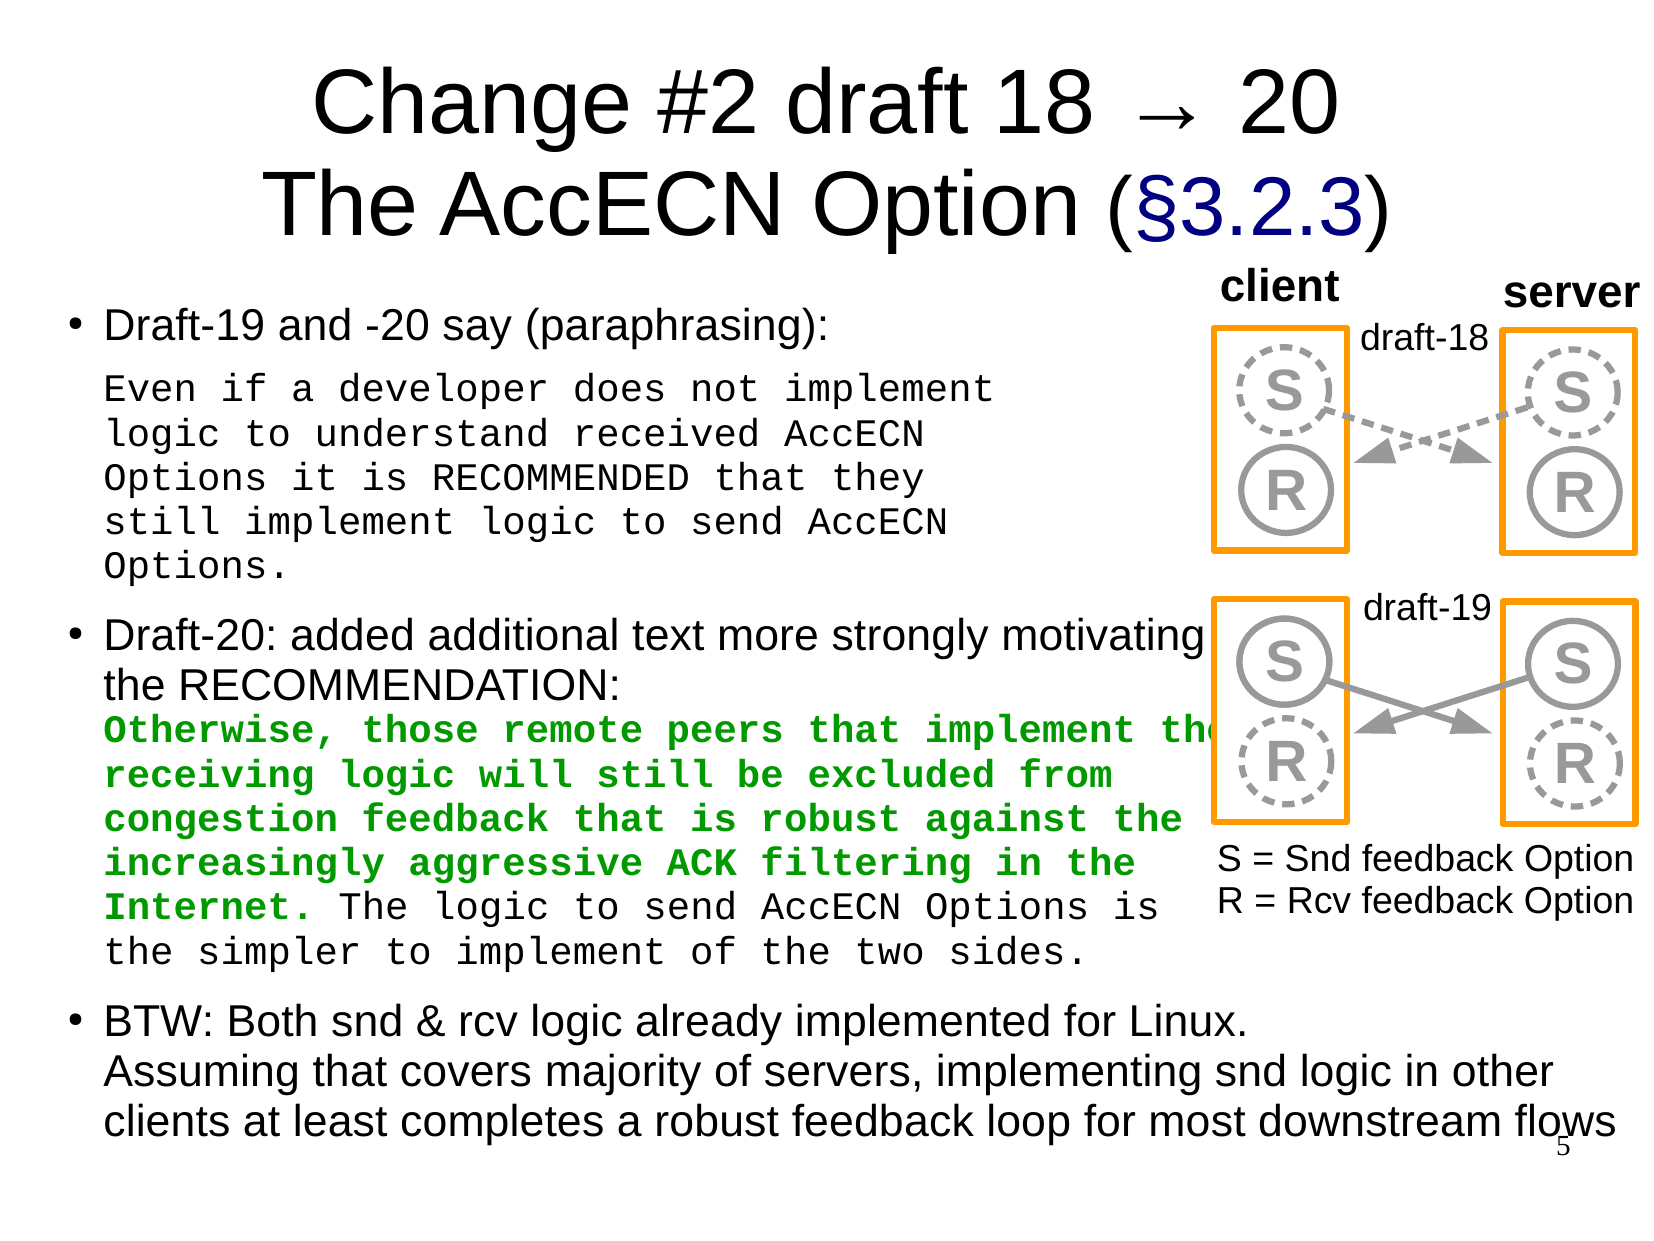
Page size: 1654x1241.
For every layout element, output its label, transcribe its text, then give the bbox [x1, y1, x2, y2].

title Change #2 draft 18 → 20 The AccECN Option (§3.2.3) [82, 49, 1571, 257]
text_box S [1239, 618, 1330, 705]
text_box [1214, 599, 1347, 822]
text_box [1502, 330, 1636, 553]
list Draft-19 and -20 say (paraphrasing): Even if a developer does not implement logic to understand received AccECN Options it is RECOMMENDED that they still implement logic to send AccECN Options. Draft-20: added additional text more strongly motivating the RECOMMENDATION: Otherwise, those remote peers that implement the receiving logic will still be excluded from congestion feedback that is robust against the increasingly aggressive ACK filtering in the Internet. The logic to send AccECN Options is the simpler to implement of the two sides. BTW: Both snd & rcv logic already implemented for Linux. Assuming that covers majority of servers, implementing snd logic in other clients at least completes a robust feedback loop for most downstream flows [41, 292, 1645, 1172]
text_box [1502, 601, 1636, 825]
text_box S [1527, 349, 1618, 436]
text_box R [1241, 446, 1332, 533]
text_box draft-18 [1345, 308, 1505, 366]
text_box [1213, 327, 1347, 551]
text_box R [1241, 718, 1332, 805]
text_box S [1239, 347, 1330, 434]
text_box client [1204, 252, 1355, 319]
text_box draft-19 [1348, 578, 1508, 636]
text_box S [1528, 620, 1618, 707]
text_box server [1488, 258, 1654, 325]
text_box R [1530, 720, 1620, 807]
text_box S = Snd feedback Option R = Rcv feedback Option [1202, 829, 1650, 929]
text_box R [1529, 449, 1620, 536]
